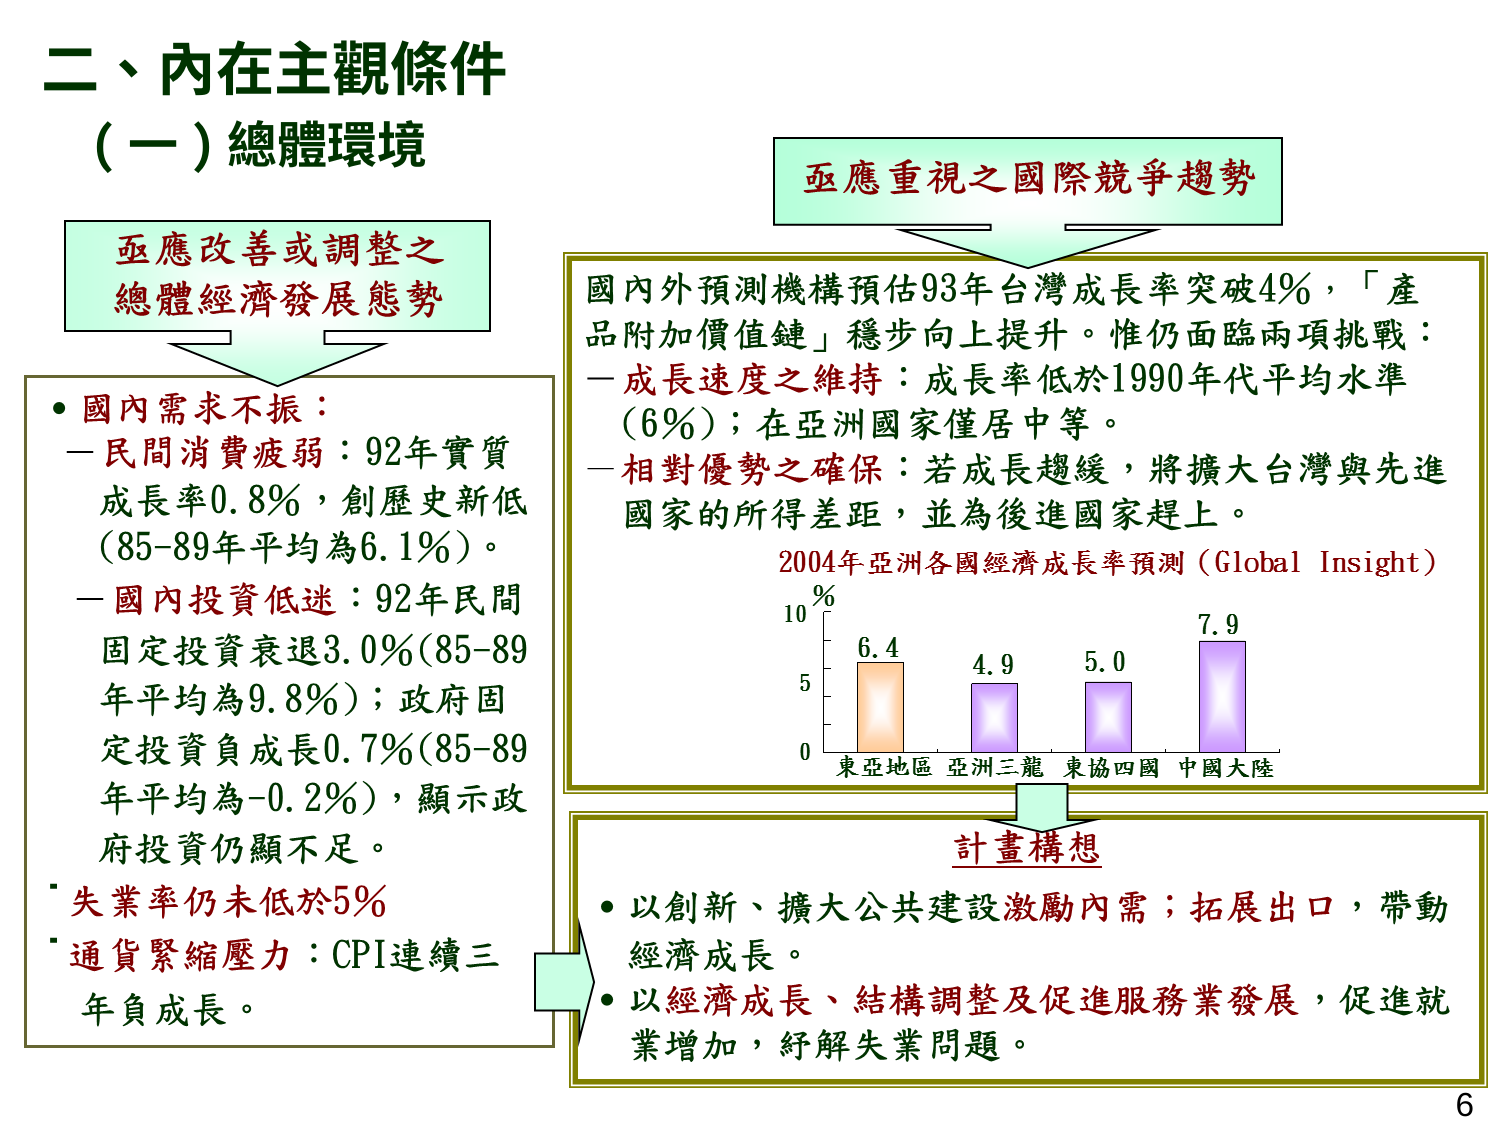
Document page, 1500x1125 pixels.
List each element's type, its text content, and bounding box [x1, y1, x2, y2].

text_box 二、內在主觀條件 (一)總體環境 [26, 24, 724, 137]
picture [17, 137, 1488, 1090]
